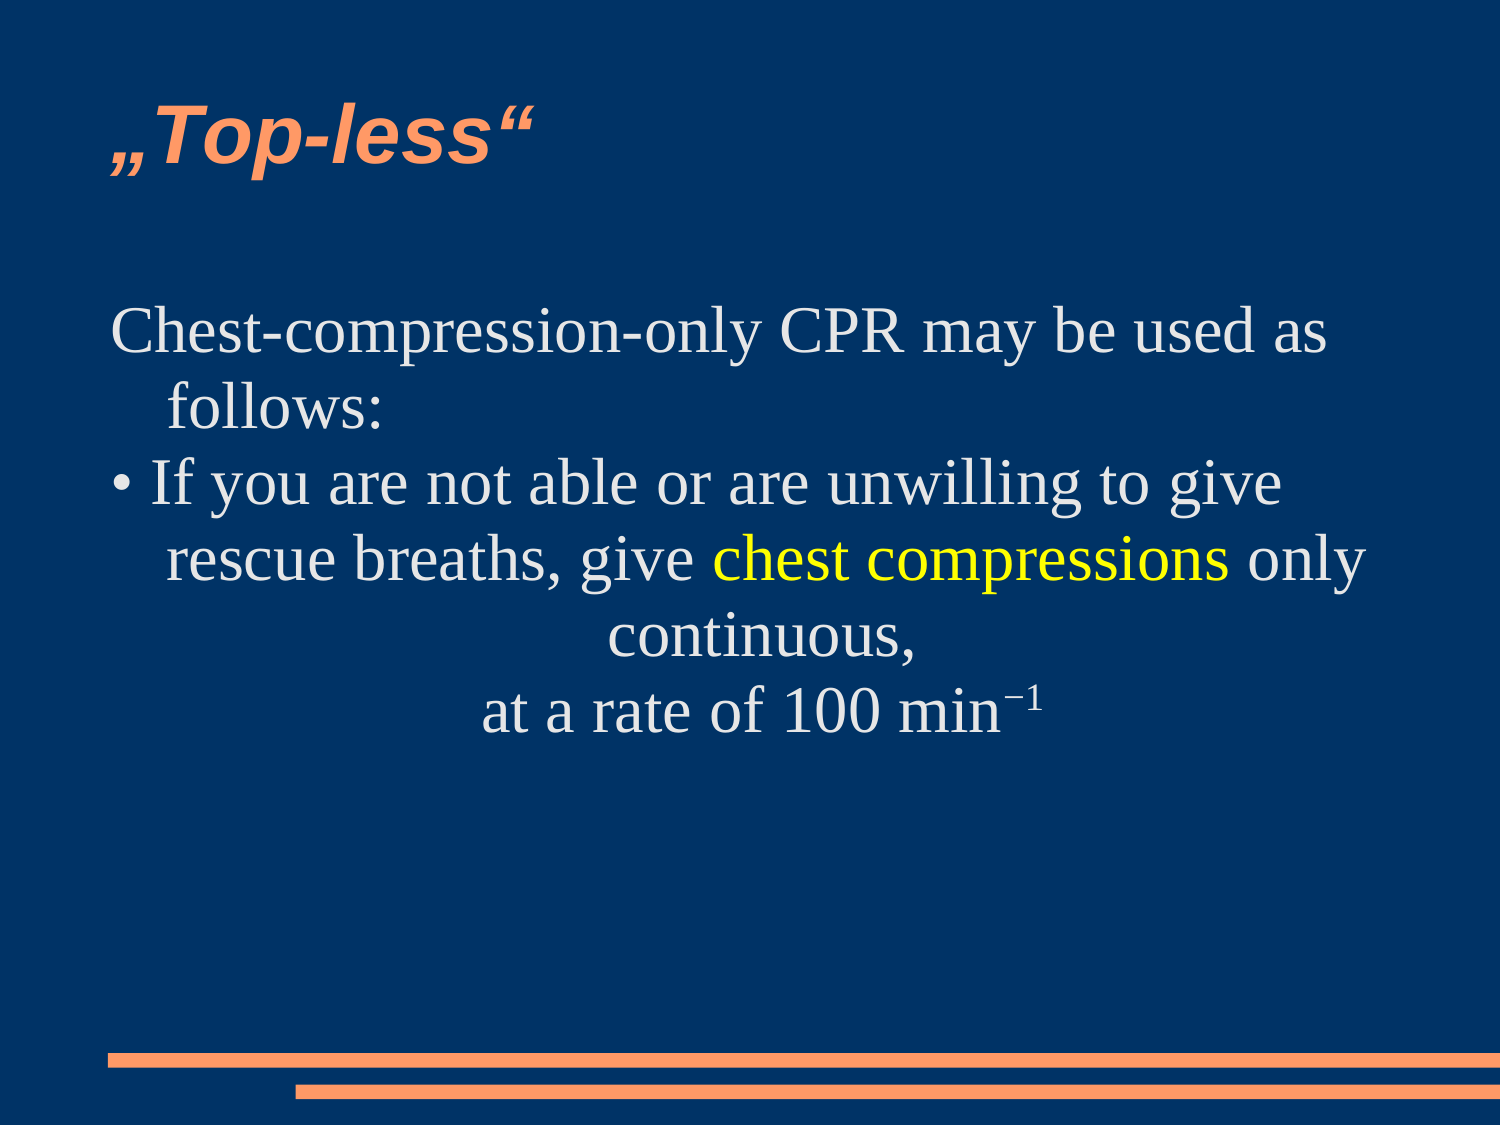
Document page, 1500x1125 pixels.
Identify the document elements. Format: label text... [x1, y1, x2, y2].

list Chest-compression-only CPR may be used as follows: • If you are not able or are unwilling to give rescue breaths, give chest compressions only continuous, at a rate of 100 min−1 [110, 292, 1416, 1012]
title „Top-less“ [110, 49, 1391, 223]
